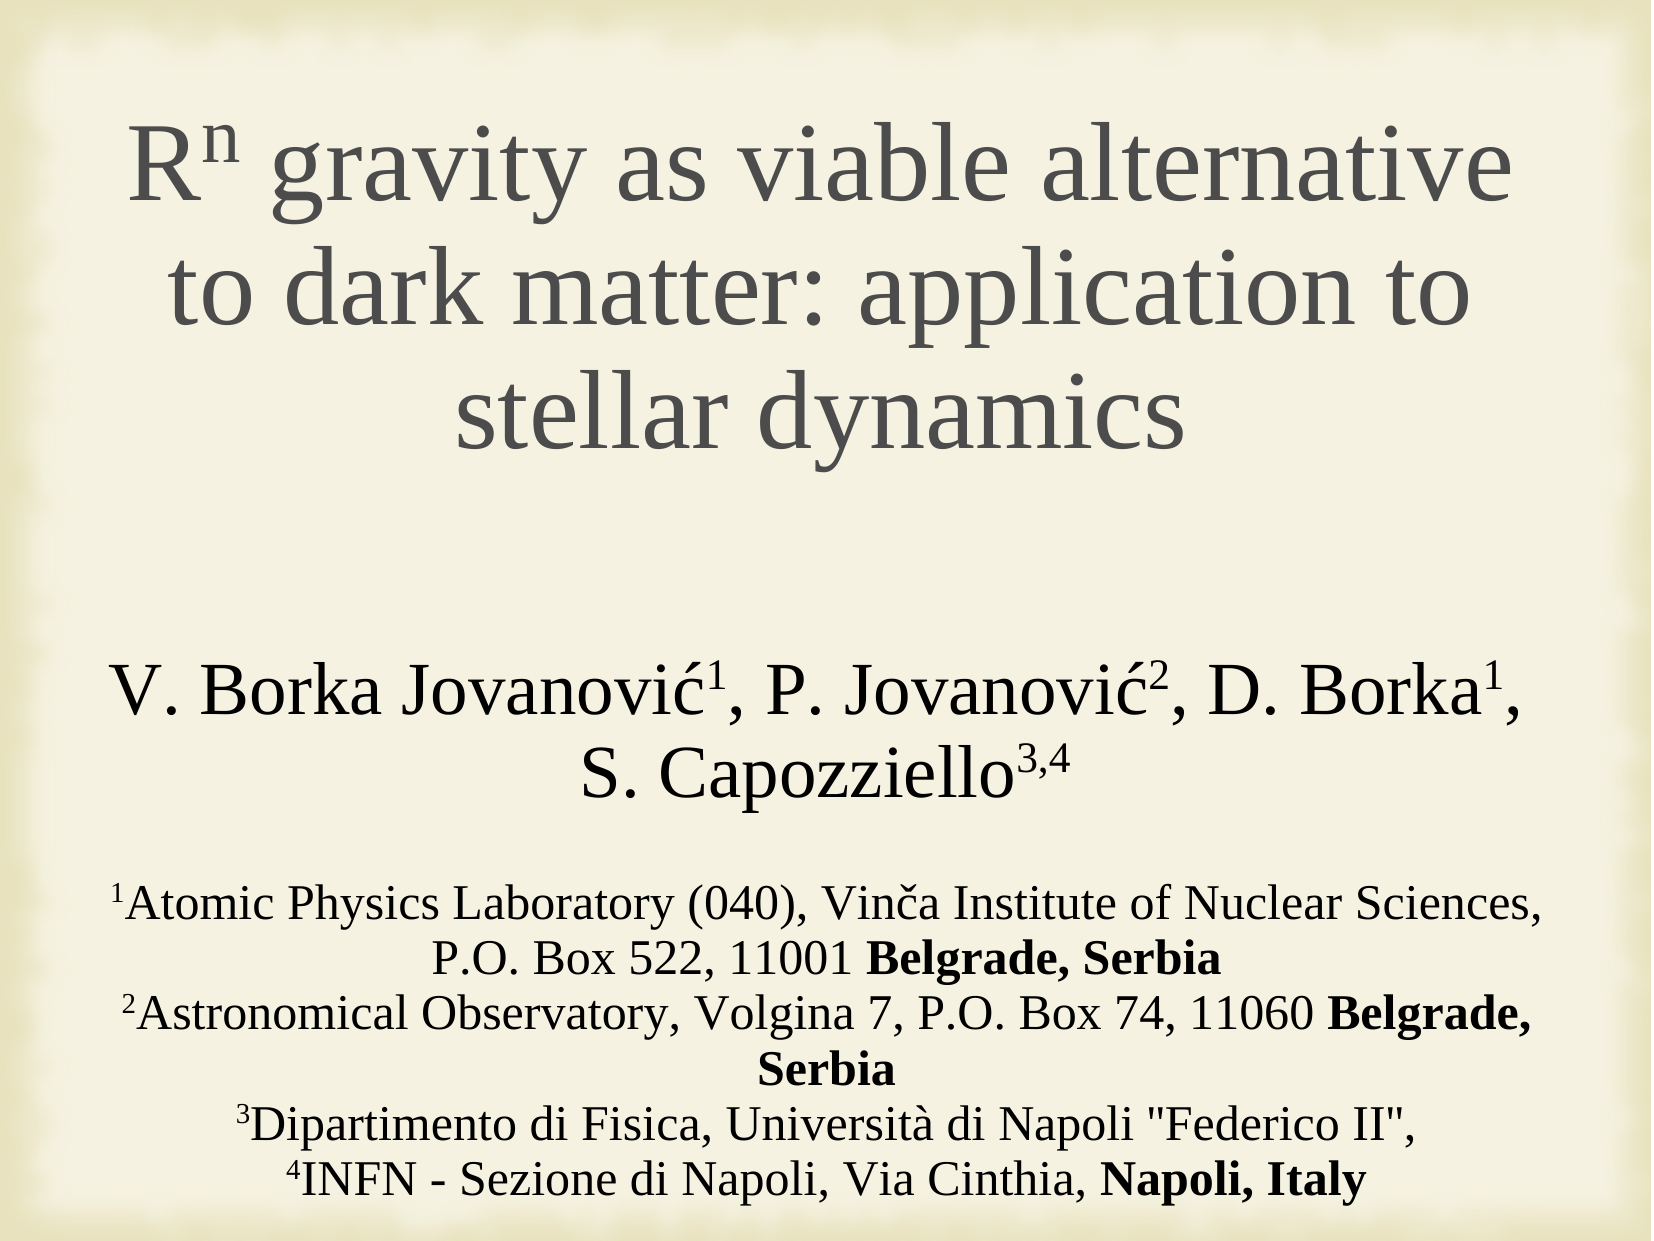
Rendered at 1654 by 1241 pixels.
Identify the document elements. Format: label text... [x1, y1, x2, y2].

title Rn gravity as viable alternative to dark matter: application to stellar dynamics [82, 87, 1561, 479]
picture [0, 0, 1651, 1241]
text_box 1Atomic Physics Laboratory (040), Vinča Institute of Nuclear Sciences, P.O. Box 522, 11001 Belgrade, Serbia 2Astronomical Observatory, Volgina 7, P.O. Box 74, 11060 Belgrade, Serbia 3Dipartimento di Fisica, Università di Napoli ''Federico II'', 4INFN - Sezione di Napoli, Via Cinthia, Napoli, Italy [54, 882, 1600, 1200]
subtitle V. Borka Jovanović1, P. Jovanović2, D. Borka1, S. Capozziello3,4 [75, 626, 1576, 835]
